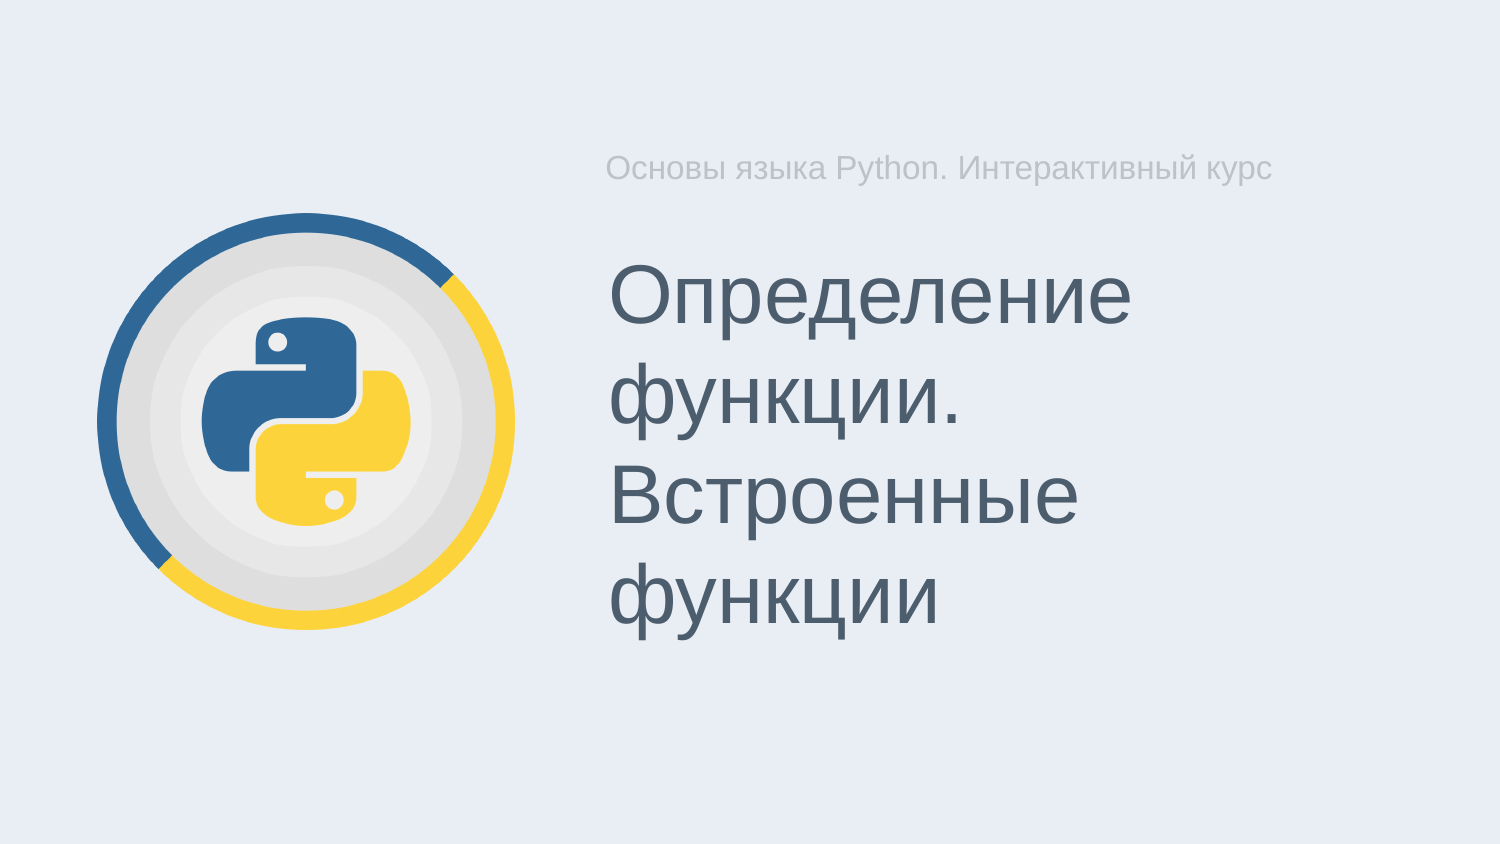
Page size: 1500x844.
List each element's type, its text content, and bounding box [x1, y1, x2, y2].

text_box Определение функции. Встроенные функции [603, 235, 1423, 608]
title Основы языка Python. Интерактивный курс [601, 141, 1292, 188]
picture [97, 213, 515, 630]
